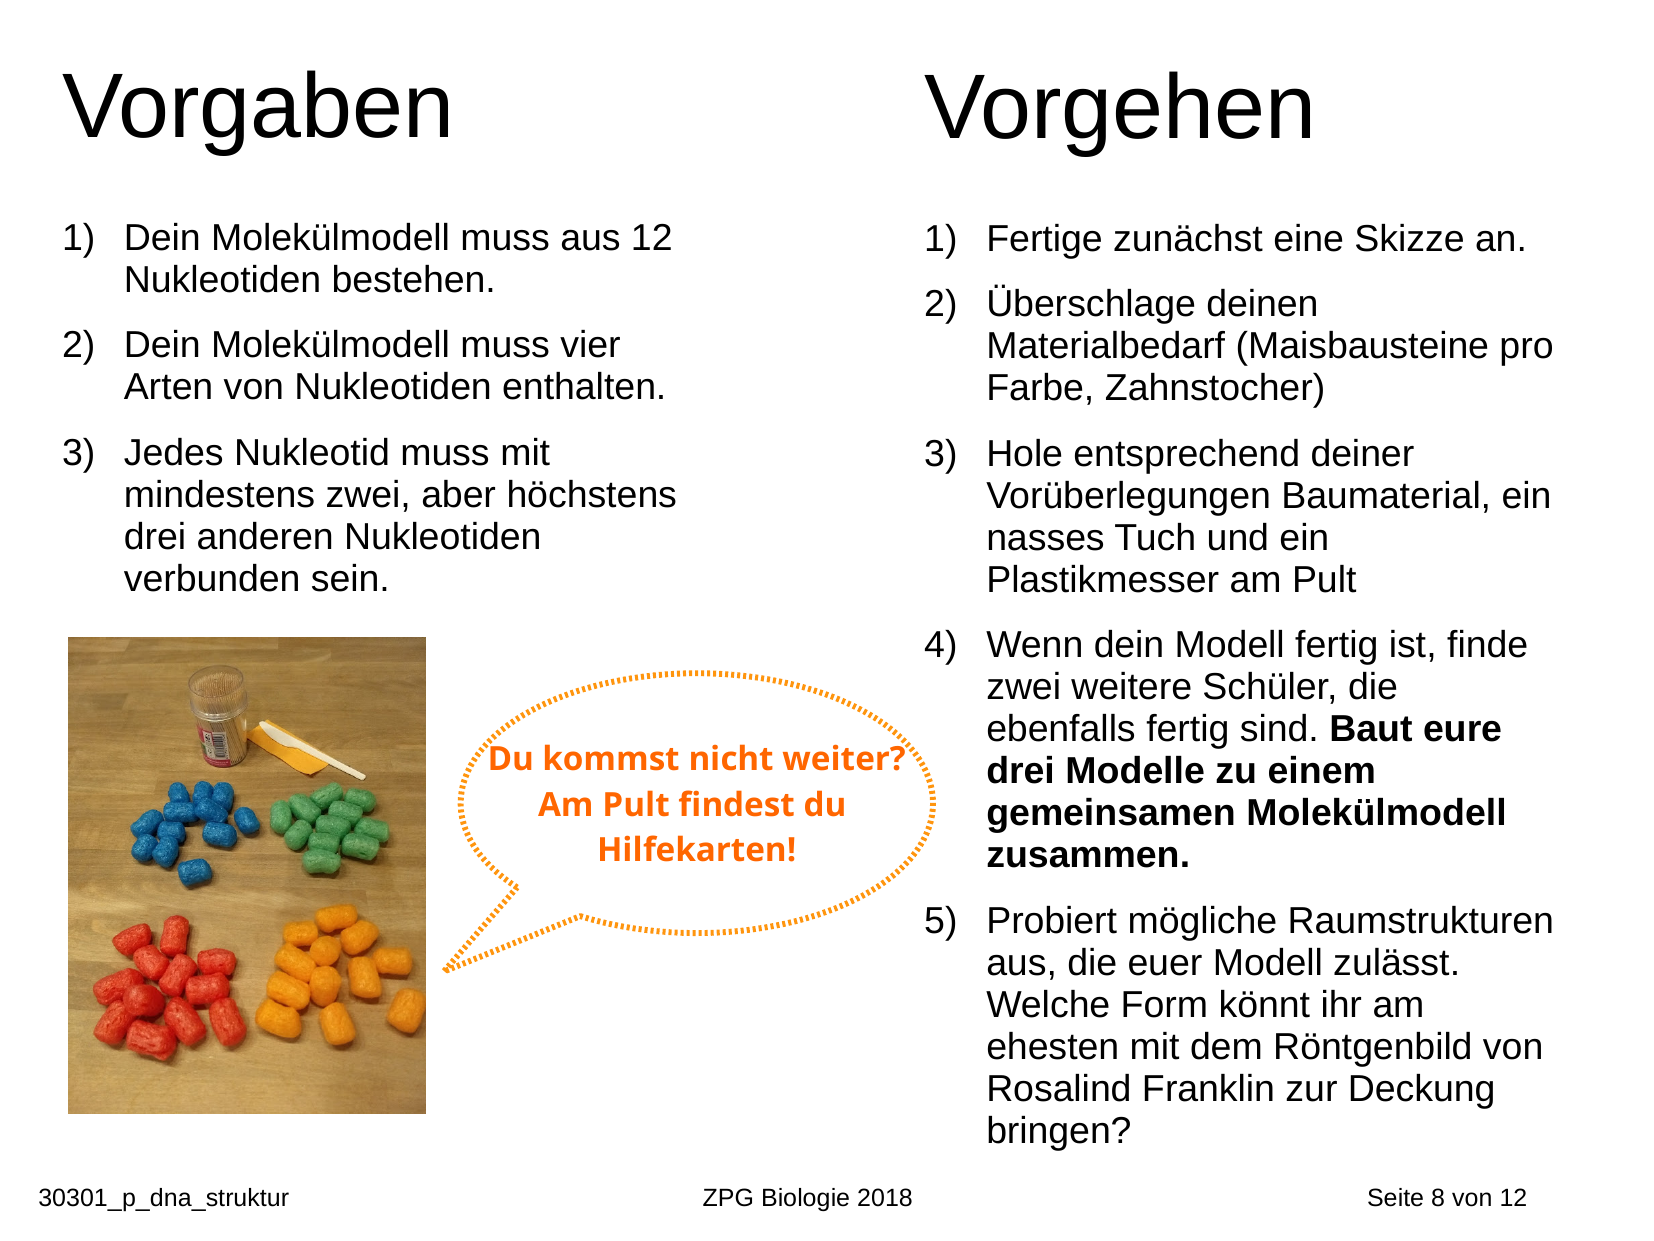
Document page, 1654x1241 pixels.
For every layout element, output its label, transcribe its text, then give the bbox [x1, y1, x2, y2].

text_box Du kommst nicht weiter? Am Pult findest du Hilfekarten! [443, 673, 934, 972]
text_box Dein Molekülmodell muss aus 12 Nukleotiden bestehen. Dein Molekülmodell muss vier Arten von Nukleotiden enthalten. Jedes Nukleotid muss mit mindestens zwei, aber höchstens drei anderen Nukleotiden verbunden sein. [47, 208, 709, 673]
text_box Vorgaben [47, 47, 638, 165]
text_box Fertige zunächst eine Skizze an. Überschlage deinen Materialbedarf (Maisbausteine pro Farbe, Zahnstocher) Hole entsprechend deiner Vorüberlegungen Baumaterial, ein nasses Tuch und ein Plastikmesser am Pult Wenn dein Modell fertig ist, finde zwei weitere Schüler, die ebenfalls fertig sind. Baut eure drei Modelle zu einem gemeinsamen Molekülmodell zusammen. Probiert mögliche Raumstrukturen aus, die euer Modell zulässt. Welche Form könnt ihr am ehesten mit dem Röntgenbild von Rosalind Franklin zur Deckung bringen? [909, 209, 1571, 1176]
picture [68, 673, 426, 1114]
text_box Vorgehen [909, 48, 1501, 166]
text_box 30301_p_dna_struktur ZPG Biologie 2018 Seite 8 von 12 [23, 1176, 1619, 1220]
